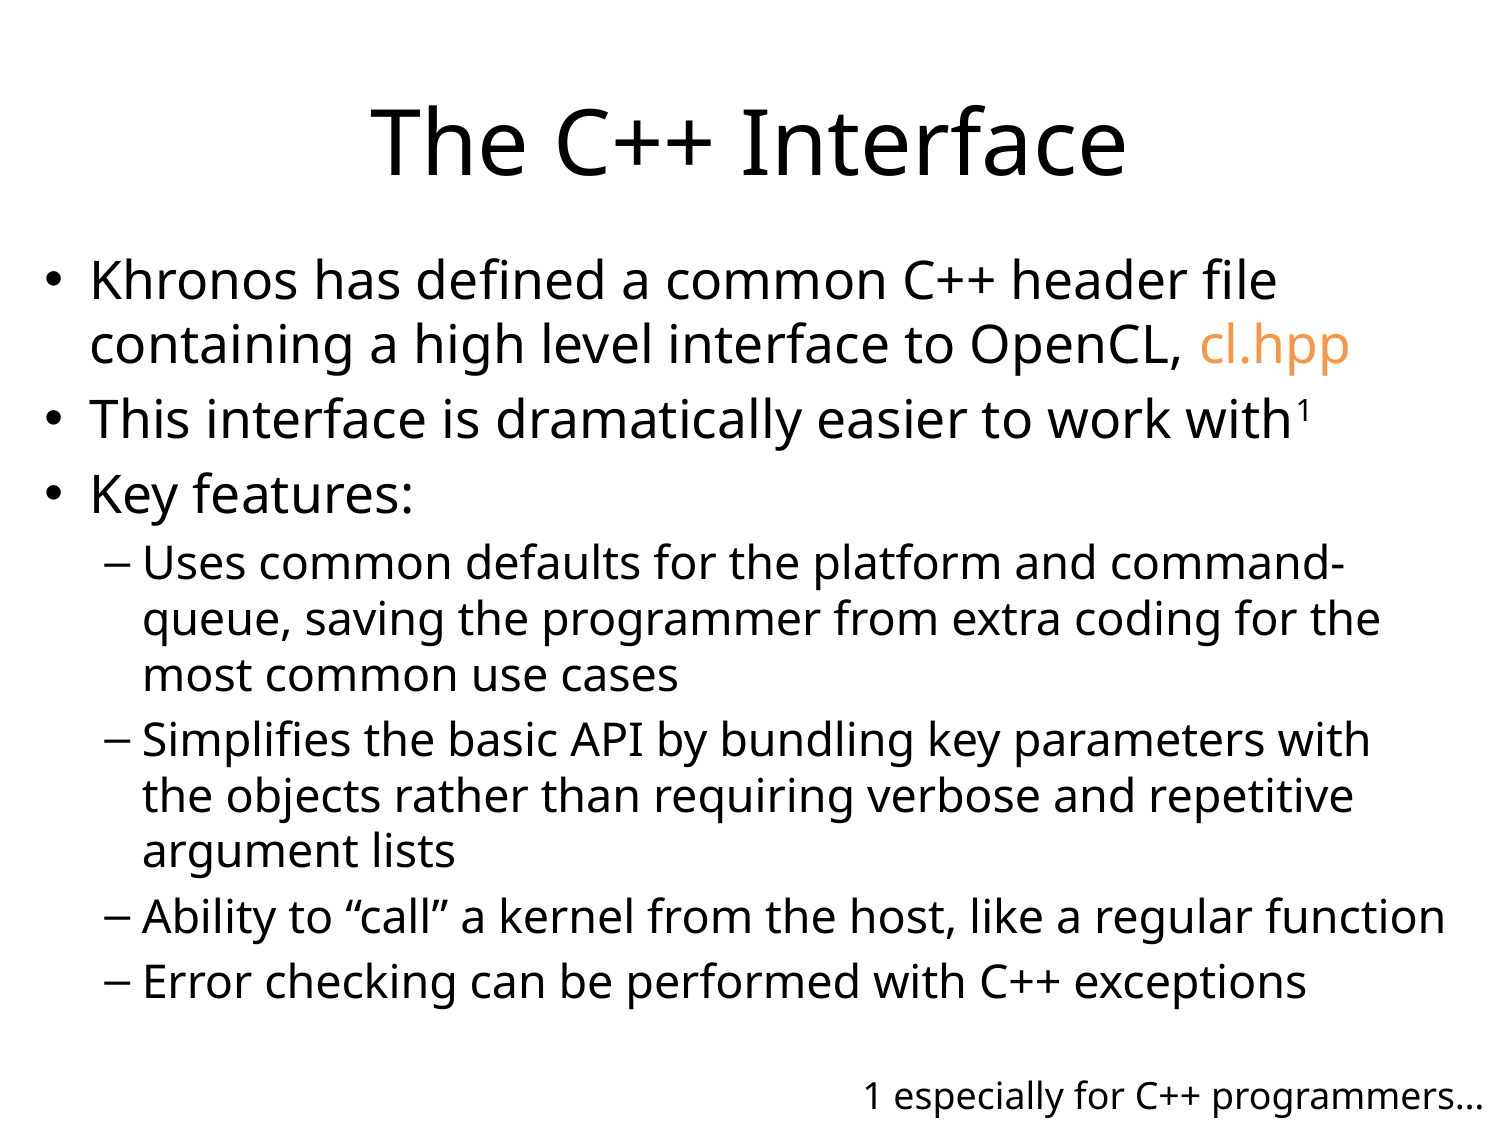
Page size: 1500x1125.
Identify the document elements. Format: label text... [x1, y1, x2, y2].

title The C++ Interface [75, 45, 1425, 233]
list Khronos has defined a common C++ header file containing a high level interface to OpenCL, cl.hpp This interface is dramatically easier to work with1 Key features: Uses common defaults for the platform and command-queue, saving the programmer from extra coding for the most common use cases Simplifies the basic API by bundling key parameters with the objects rather than requiring verbose and repetitive argument lists Ability to “call” a kernel from the host, like a regular function Error checking can be performed with C++ exceptions [29, 238, 1471, 1071]
text_box 1 especially for C++ programmers… [847, 1064, 1500, 1125]
